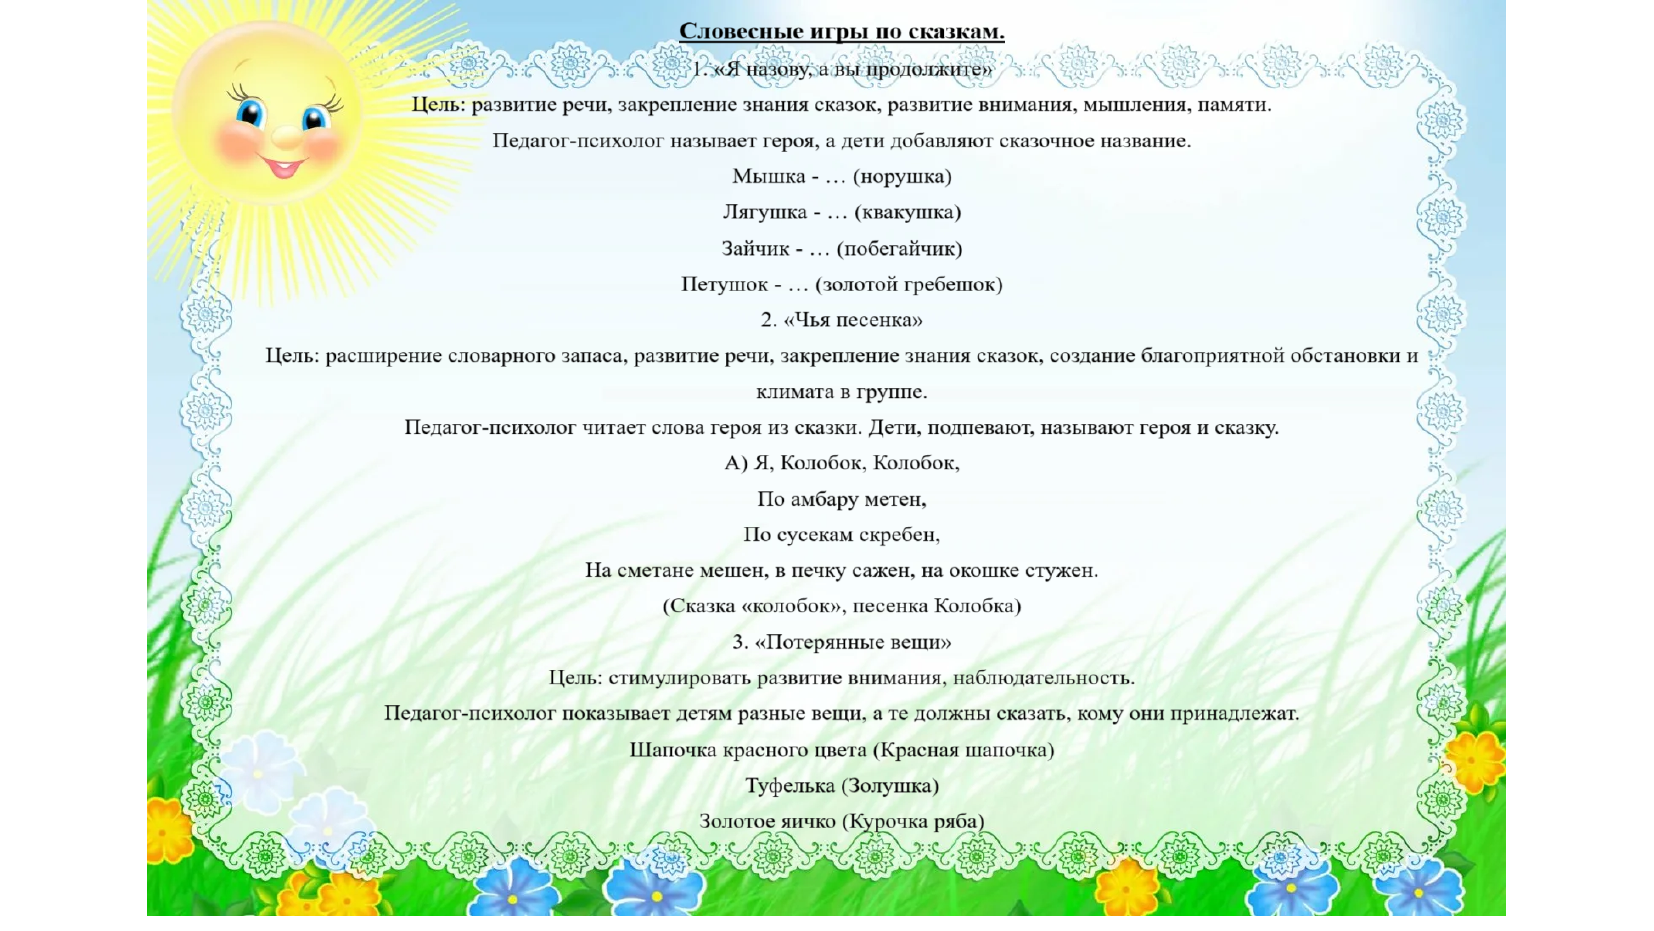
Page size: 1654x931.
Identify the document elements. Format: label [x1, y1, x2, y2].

picture [147, 0, 1506, 916]
